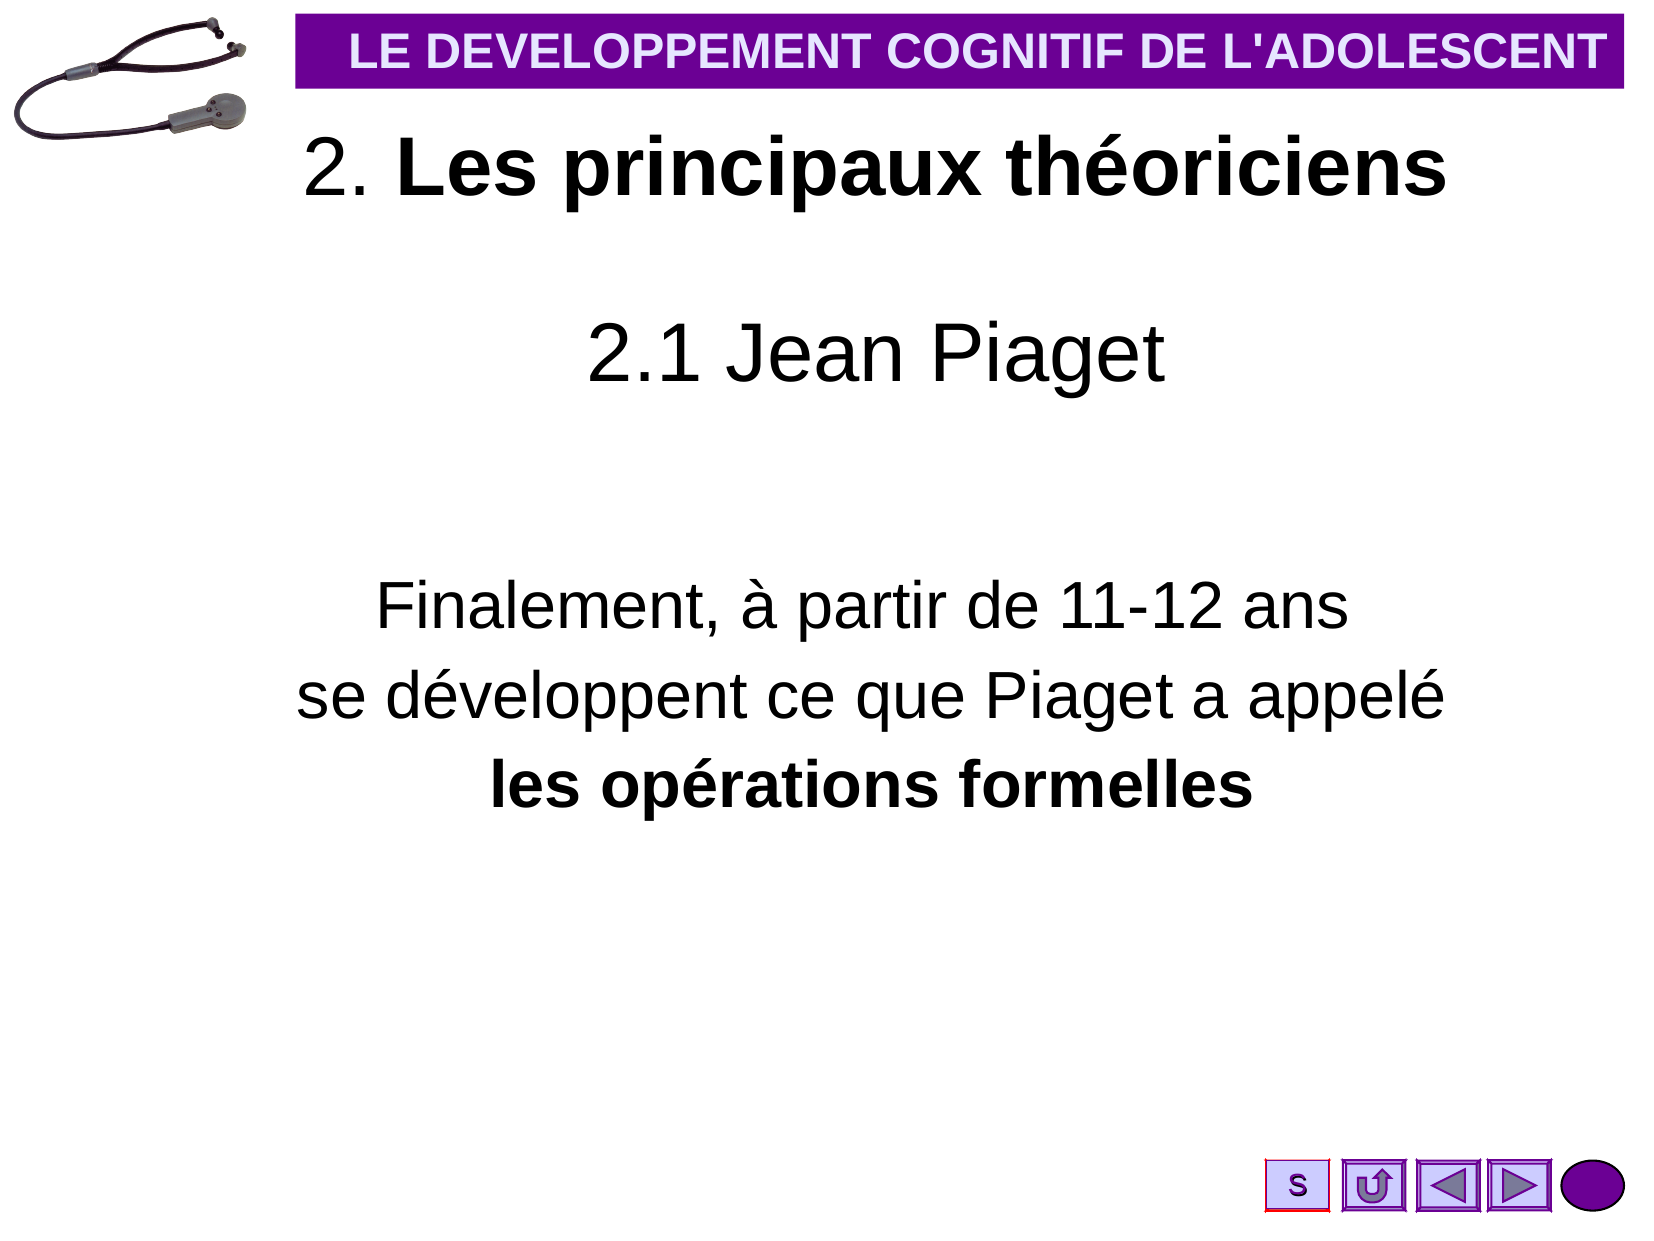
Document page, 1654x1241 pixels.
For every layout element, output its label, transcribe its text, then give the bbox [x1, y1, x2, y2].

text_box 2. Les principaux théoriciens 2.1 Jean Piaget [287, 112, 1466, 407]
text_box [1561, 1160, 1625, 1211]
list Finalement, à partir de 11-12 ans se développent ce que Piaget a appelé les opérations formelles [206, 561, 1482, 849]
picture [8, 8, 260, 153]
text_box LE DEVELOPPEMENT COGNITIF DE L'ADOLESCENT [295, 13, 1625, 89]
